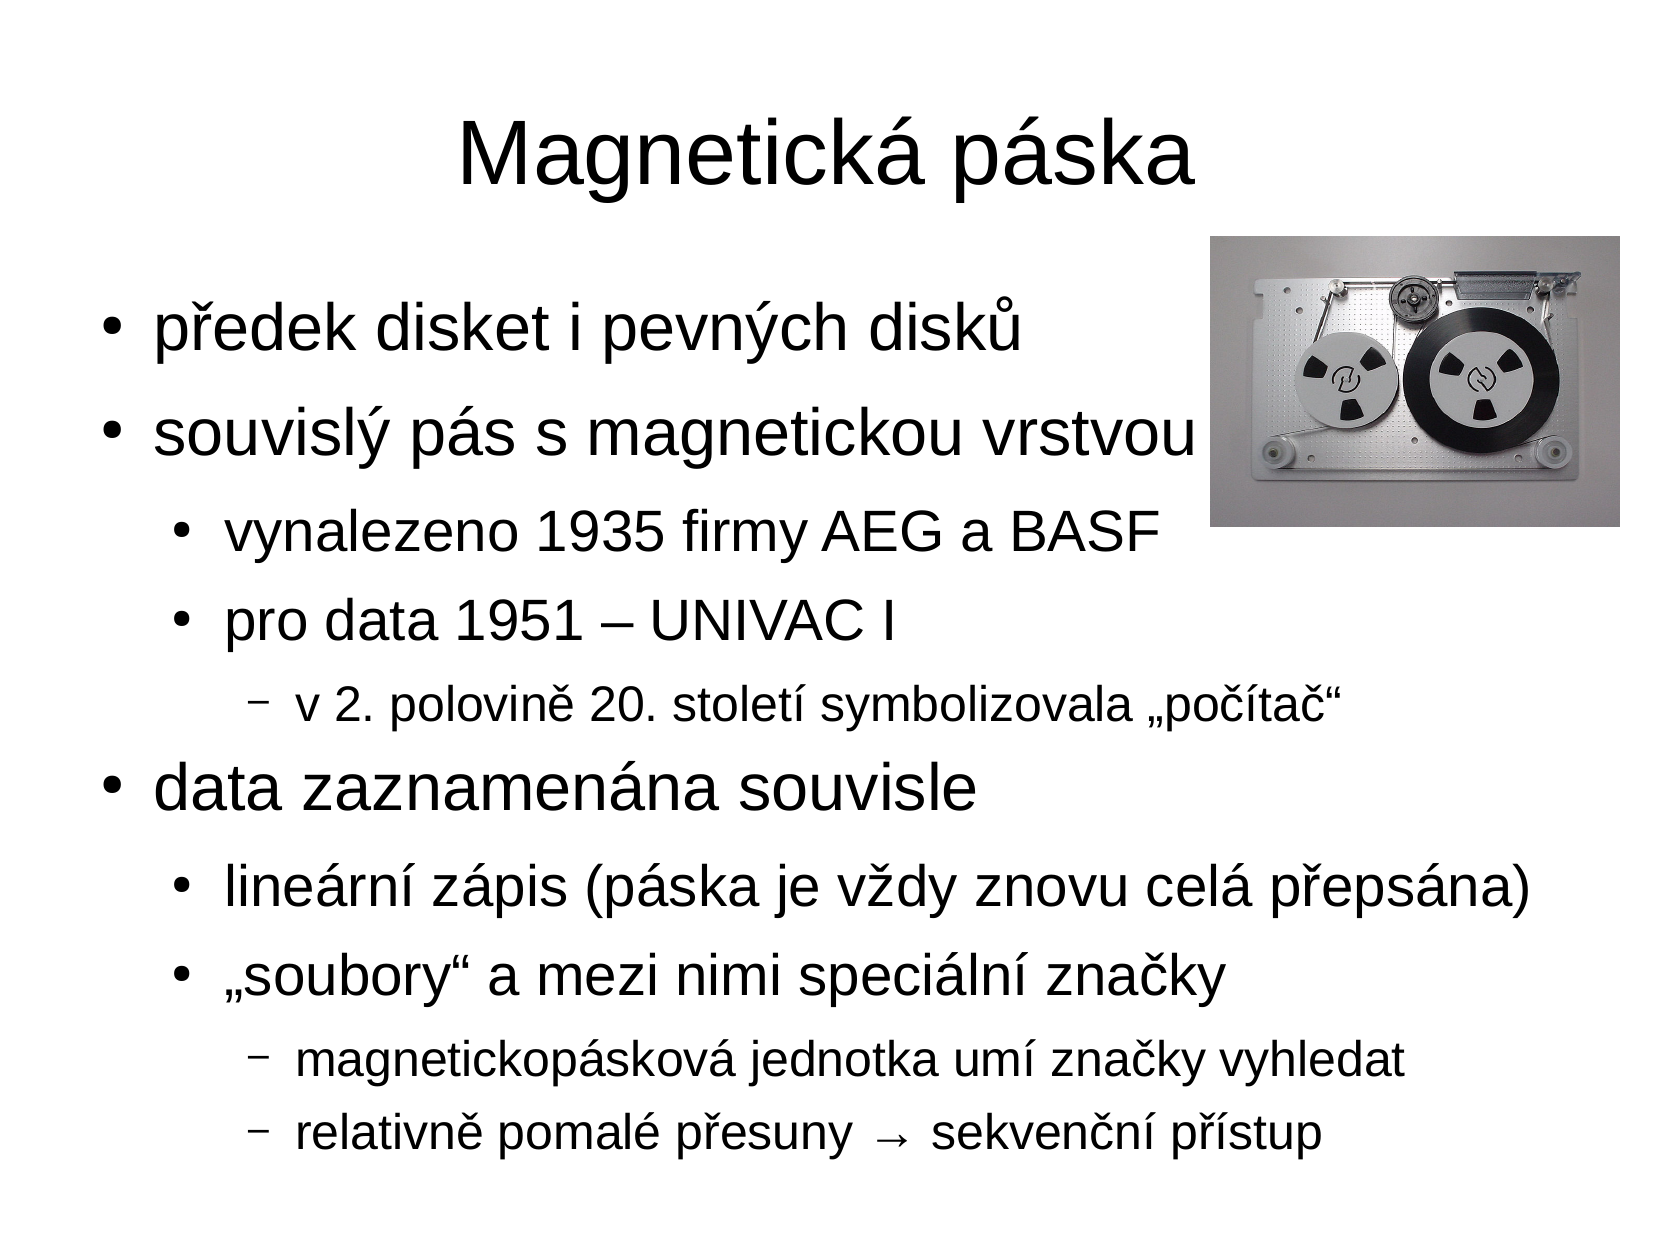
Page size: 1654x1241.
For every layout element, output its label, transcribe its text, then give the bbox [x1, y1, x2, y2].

picture [1210, 236, 1620, 527]
title Magnetická páska [82, 56, 1571, 250]
list předek disket i pevných disků souvislý pás s magnetickou vrstvou vynalezeno 1935 firmy AEG a BASF pro data 1951 – UNIVAC I v 2. polovině 20. století symbolizovala „počítač“ data zaznamenána souvisle lineární zápis (páska je vždy znovu celá přepsána) „soubory“ a mezi nimi speciální značky magnetickopásková jednotka umí značky vyhledat relativně pomalé přesuny → sekvenční přístup [82, 290, 1571, 1160]
